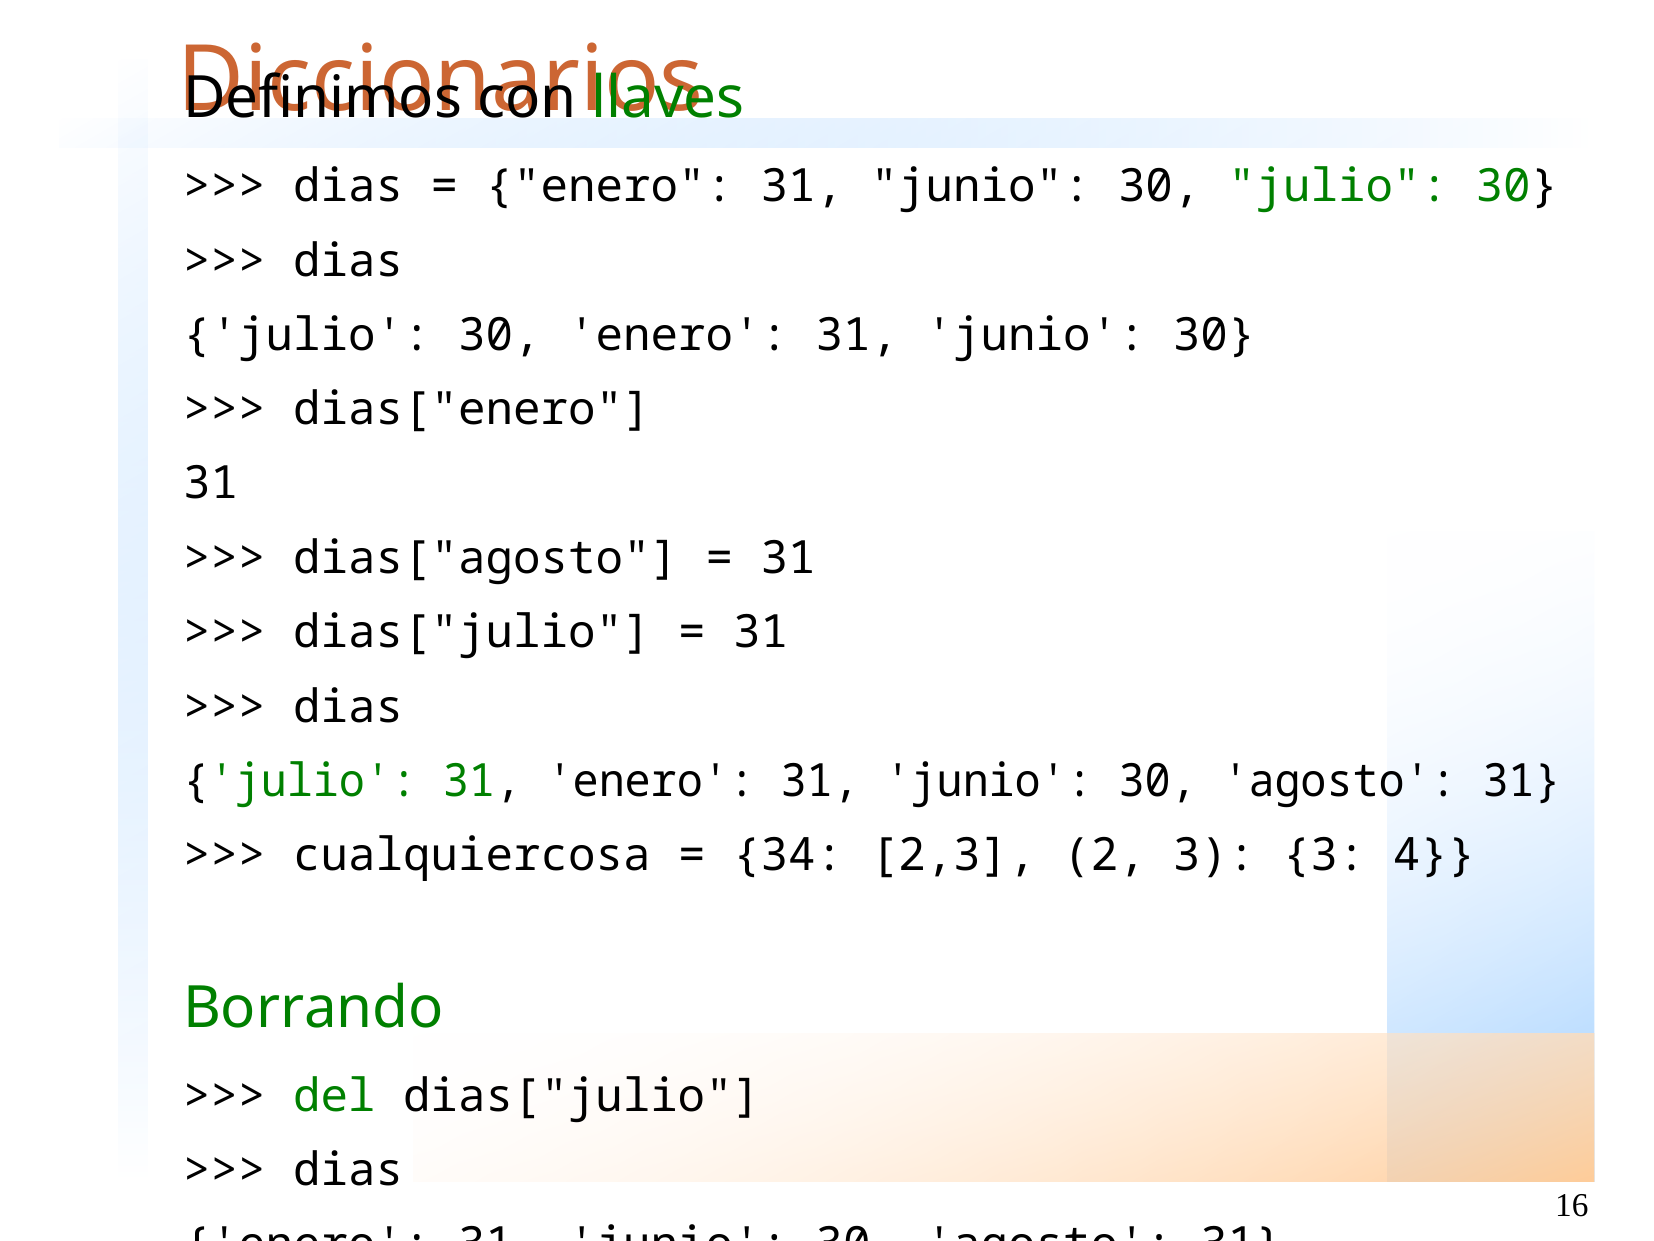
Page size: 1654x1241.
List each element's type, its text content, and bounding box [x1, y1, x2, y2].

text_box Definimos con llaves >>> dias = {"enero": 31, "junio": 30, "julio": 30} >>> dias {'julio': 30, 'enero': 31, 'junio': 30} >>> dias["enero"] 31 >>> dias["agosto"] = 31 >>> dias["julio"] = 31 >>> dias {'julio': 31, 'enero': 31, 'junio': 30, 'agosto': 31} >>> cualquiercosa = {34: [2,3], (2, 3): {3: 4}} Borrando >>> del dias["julio"] >>> dias {'enero': 31, 'junio': 30, 'agosto': 31} [147, 147, 1595, 1182]
title Diccionarios [177, 0, 1595, 147]
